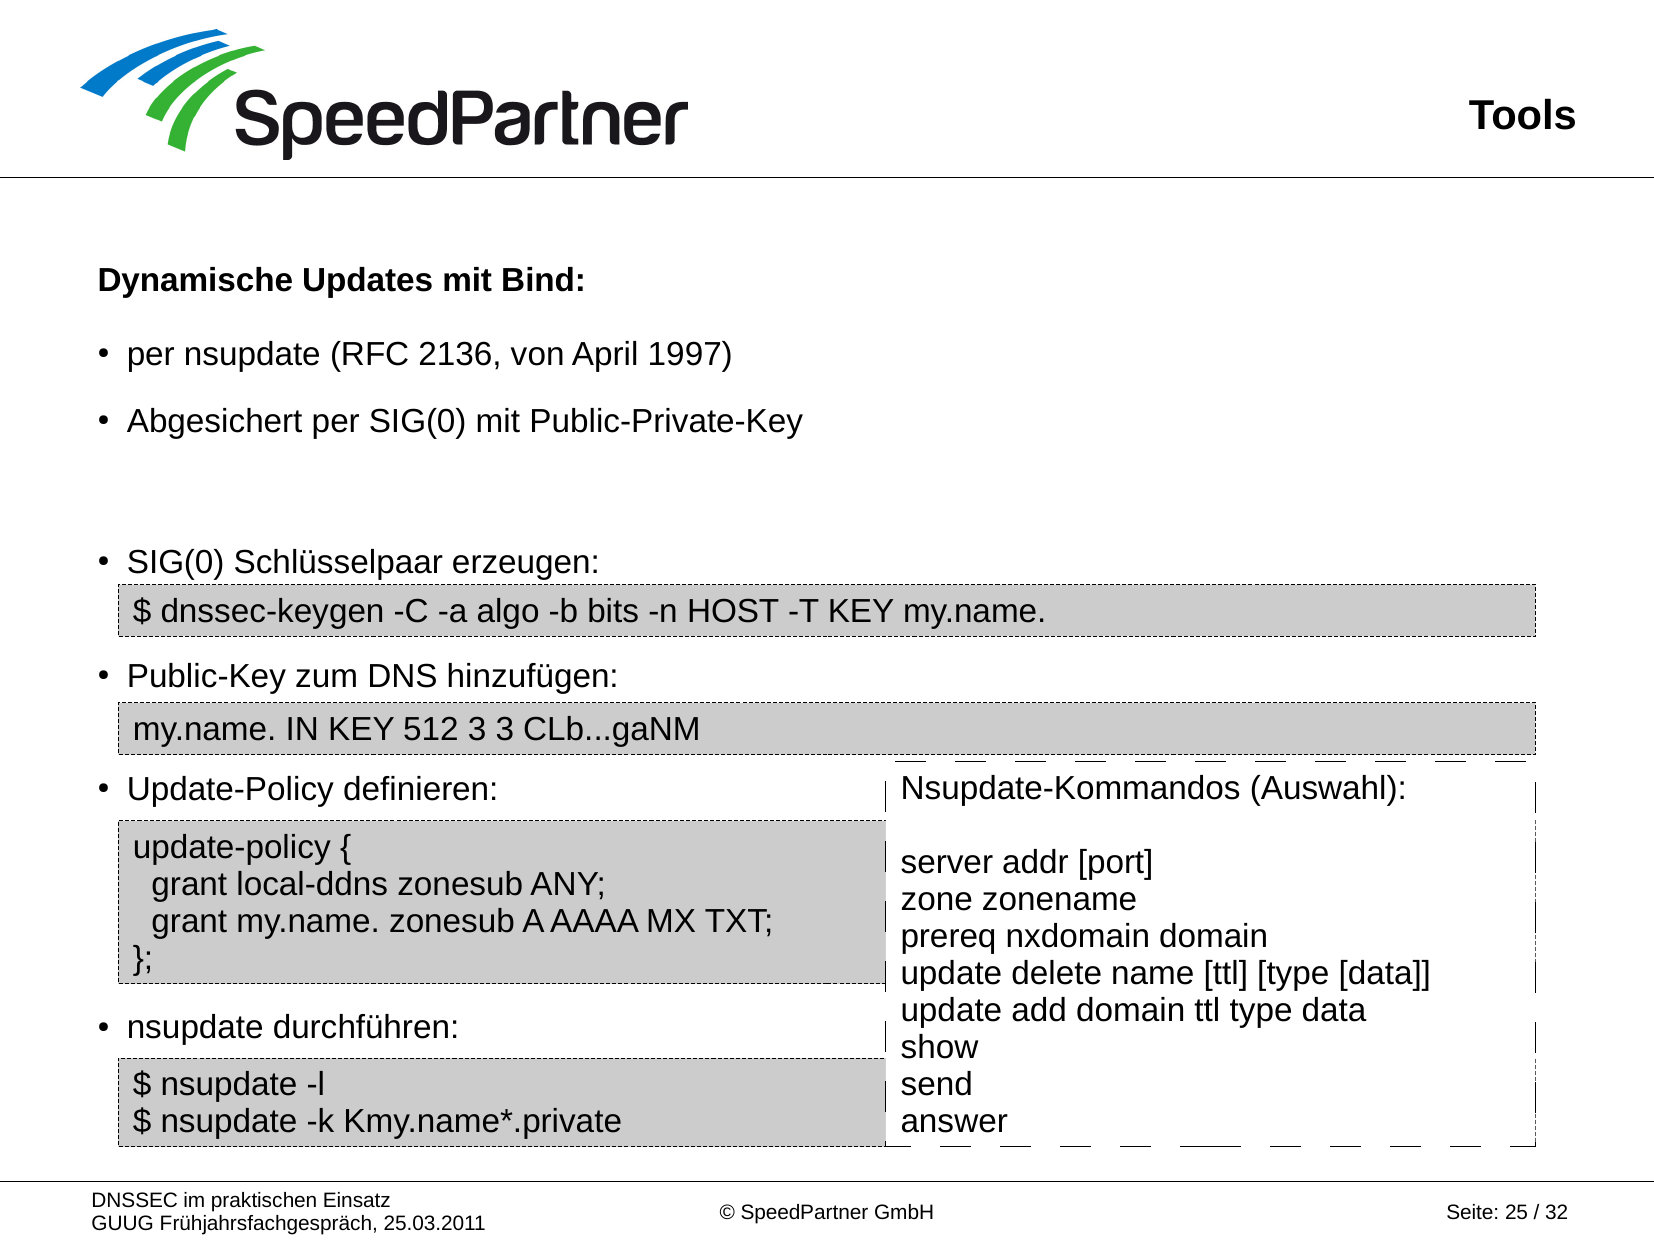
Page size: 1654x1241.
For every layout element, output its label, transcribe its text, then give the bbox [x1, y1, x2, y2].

text_box $ dnssec-keygen -C -a algo -b bits -n HOST -T KEY my.name. [118, 584, 1536, 637]
text_box Nsupdate-Kommandos (Auswahl): server addr [port] zone zonename prereq nxdomain domain update delete name [ttl] [type [data]] update add domain ttl type data show send answer [885, 761, 1536, 1147]
text_box update-policy { grant local-ddns zonesub ANY; grant my.name. zonesub A AAAA MX TXT; }; [118, 820, 885, 984]
picture [80, 29, 688, 160]
text_box $ nsupdate -l $ nsupdate -k Kmy.name*.private [118, 1058, 885, 1147]
text_box my.name. IN KEY 512 3 3 CLb...gaNM [118, 702, 1536, 755]
title Tools [590, 70, 1577, 160]
text_box Dynamische Updates mit Bind: per nsupdate (RFC 2136, von April 1997) Abgesichert per SIG(0) mit Public-Private-Key SIG(0) Schlüsselpaar erzeugen: Public-Key zum DNS hinzufügen: Update-Policy definieren: nsupdate durchführen: [82, 253, 1565, 1151]
